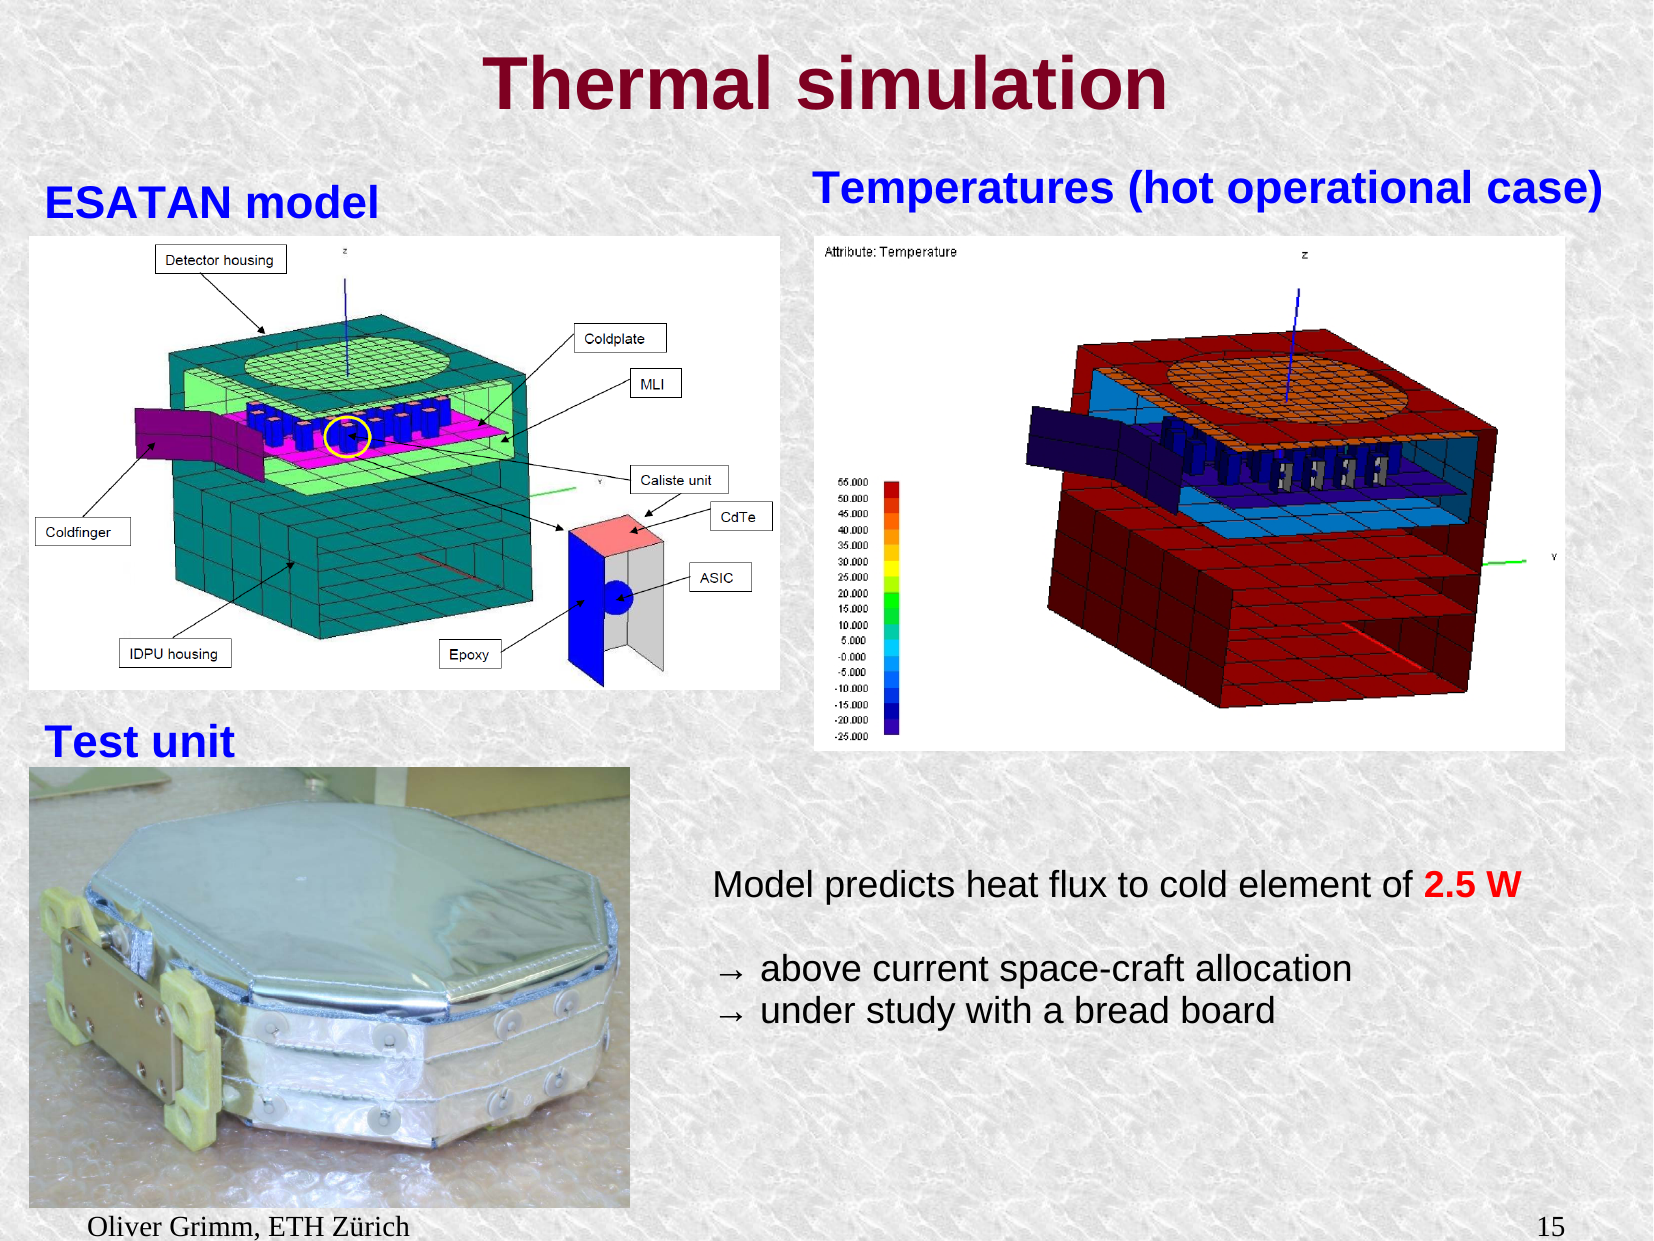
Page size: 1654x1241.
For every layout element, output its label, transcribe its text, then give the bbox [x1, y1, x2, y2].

text_box ESATAN model [29, 170, 395, 237]
text_box Model predicts heat flux to cold element of 2.5 W → above current space-craft allocation → under study with a bread board [697, 856, 1537, 1040]
title Thermal simulation [0, 27, 1653, 141]
picture [0, 0, 1654, 1241]
text_box Temperatures (hot operational case) [797, 154, 1620, 221]
text_box Test unit [29, 708, 251, 775]
